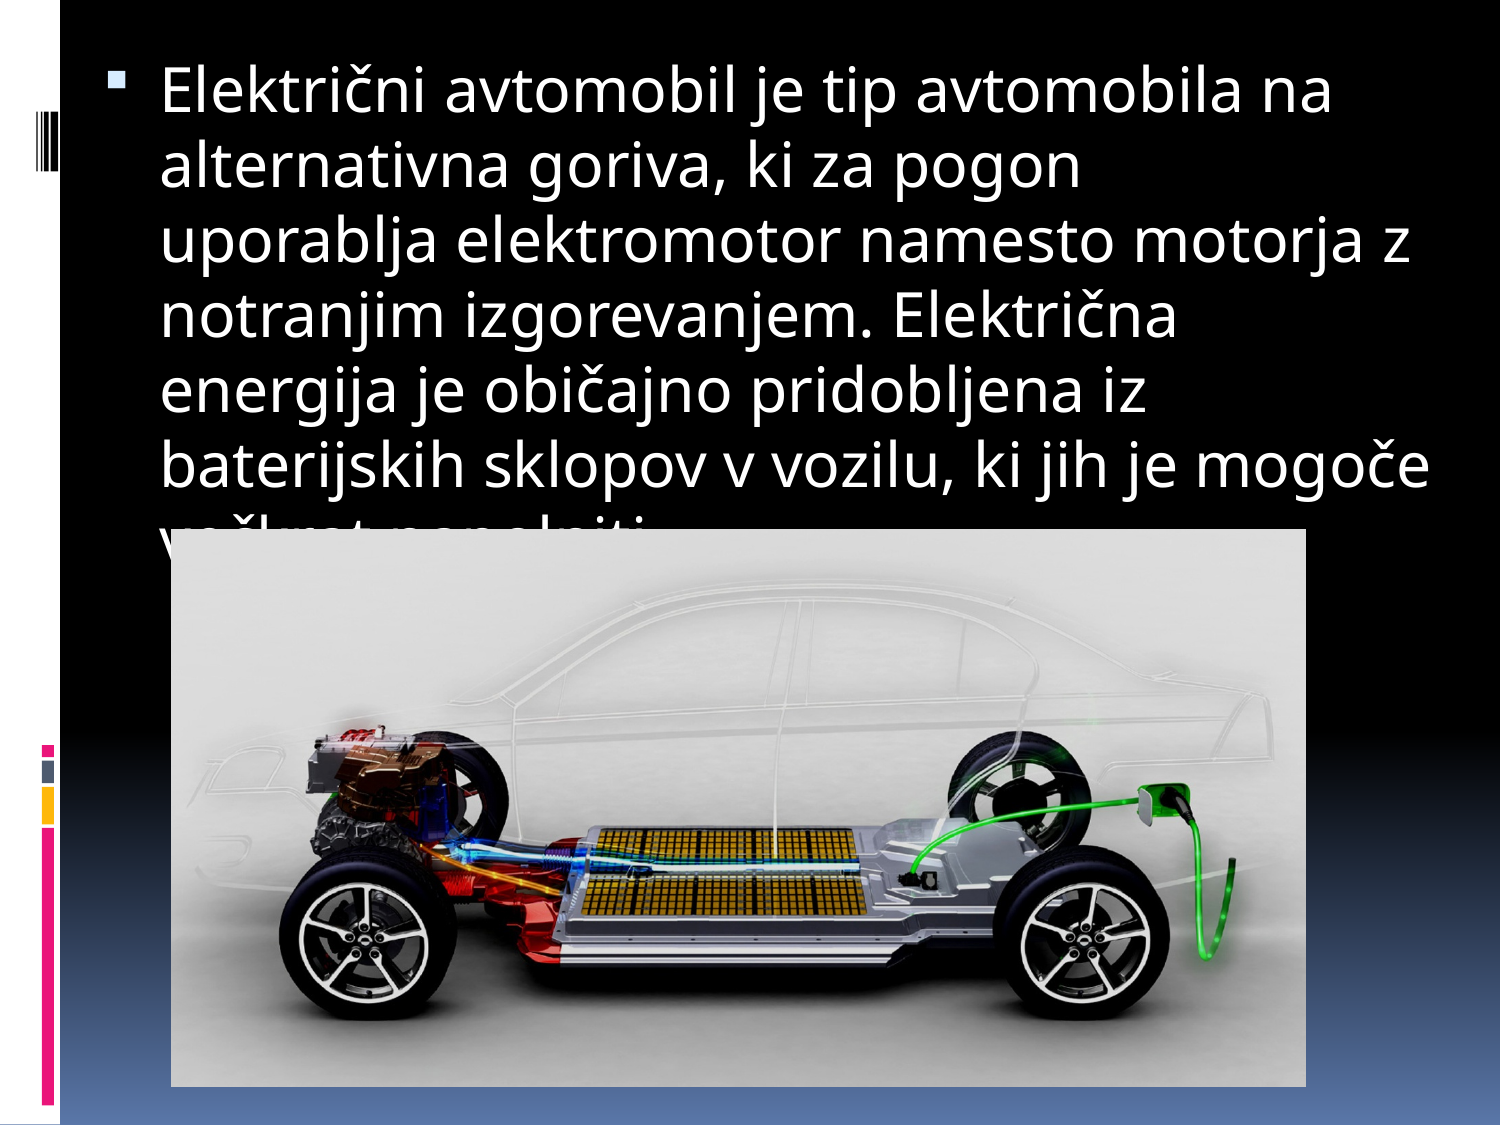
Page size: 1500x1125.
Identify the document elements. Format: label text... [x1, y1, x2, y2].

picture [171, 529, 1306, 1087]
list Električni avtomobil je tip avtomobila na alternativna goriva, ki za pogon uporablja elektromotor namesto motorja z notranjim izgorevanjem. Električna energija je običajno pridobljena iz baterijskih sklopov v vozilu, ki jih je mogoče večkrat napolniti. [76, 42, 1471, 1106]
